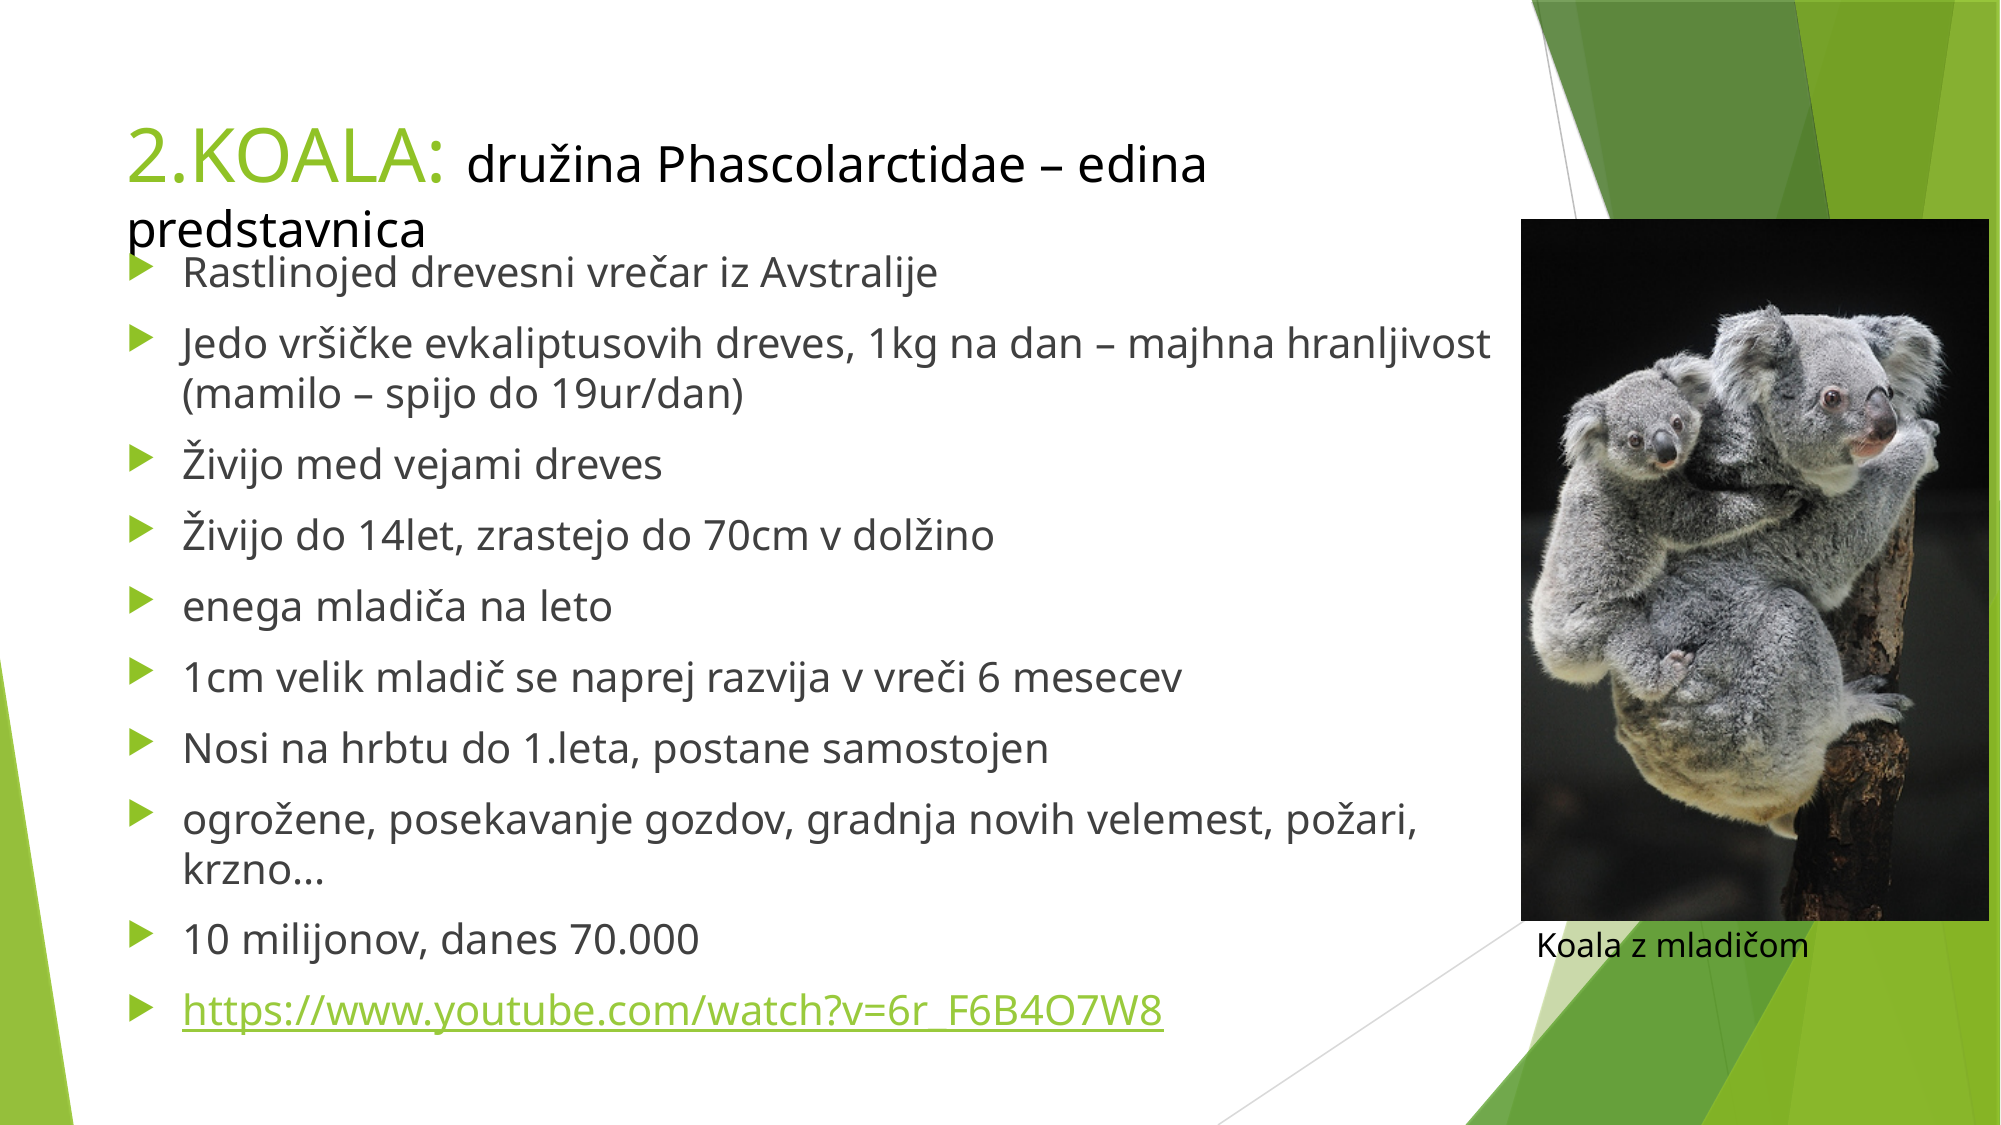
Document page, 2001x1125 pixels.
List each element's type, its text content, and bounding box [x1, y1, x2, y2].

list Rastlinojed drevesni vrečar iz Avstralije Jedo vršičke evkaliptusovih dreves, 1kg na dan – majhna hranljivost (mamilo – spijo do 19ur/dan) Živijo med vejami dreves Živijo do 14let, zrastejo do 70cm v dolžino enega mladiča na leto 1cm velik mladič se naprej razvija v vreči 6 mesecev Nosi na hrbtu do 1.leta, postane samostojen ogrožene, posekavanje gozdov, gradnja novih velemest, požari, krzno... 10 milijonov, danes 70.000 https://www.youtube.com/watch?v=6r_F6B4O7W8 [111, 238, 1522, 1088]
title 2.KOALA: družina Phascolarctidae – edina predstavnica [111, 99, 1522, 238]
picture [1521, 219, 1989, 922]
text_box Koala z mladičom [1521, 916, 1921, 972]
